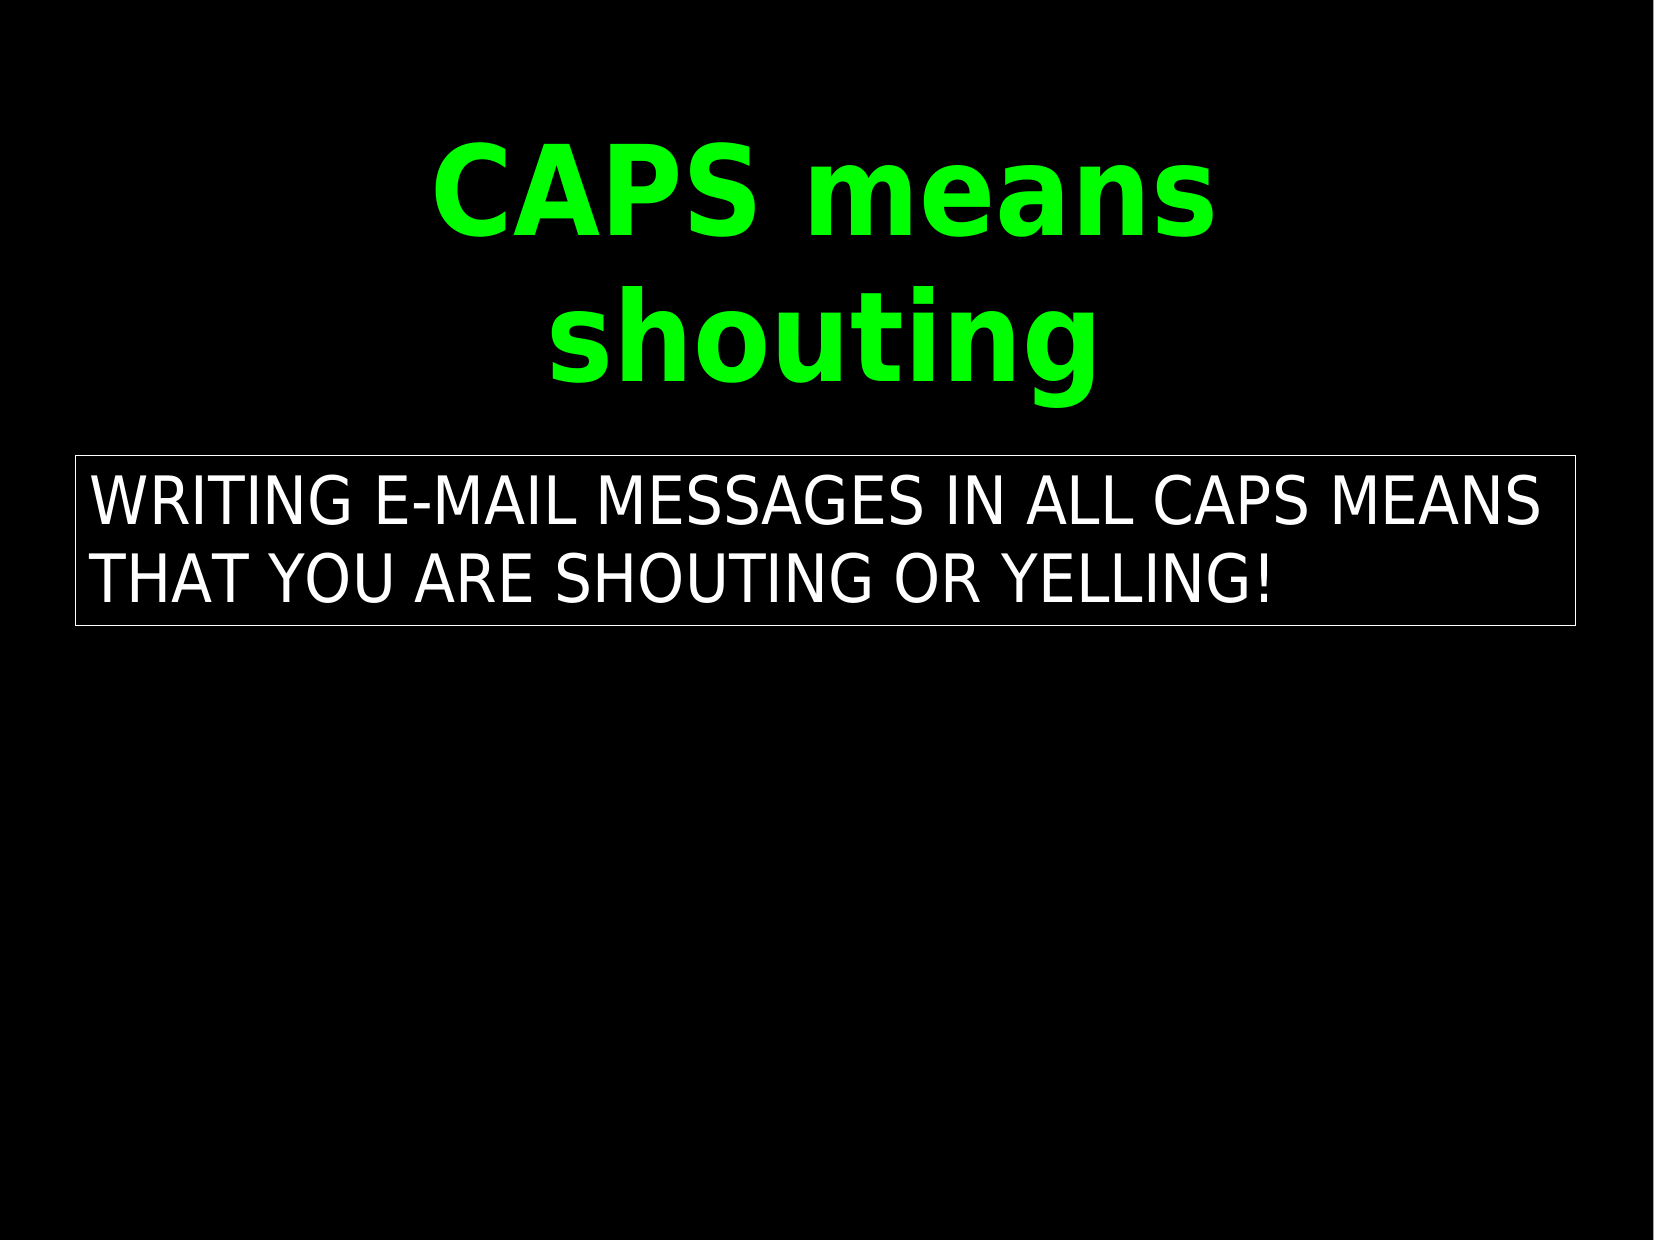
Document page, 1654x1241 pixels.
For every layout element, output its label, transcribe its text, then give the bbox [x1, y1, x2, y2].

text_box CAPS means shouting [150, 112, 1501, 419]
text_box WRITING E-MAIL MESSAGES IN ALL CAPS MEANS THAT YOU ARE SHOUTING OR YELLING! [75, 455, 1576, 626]
